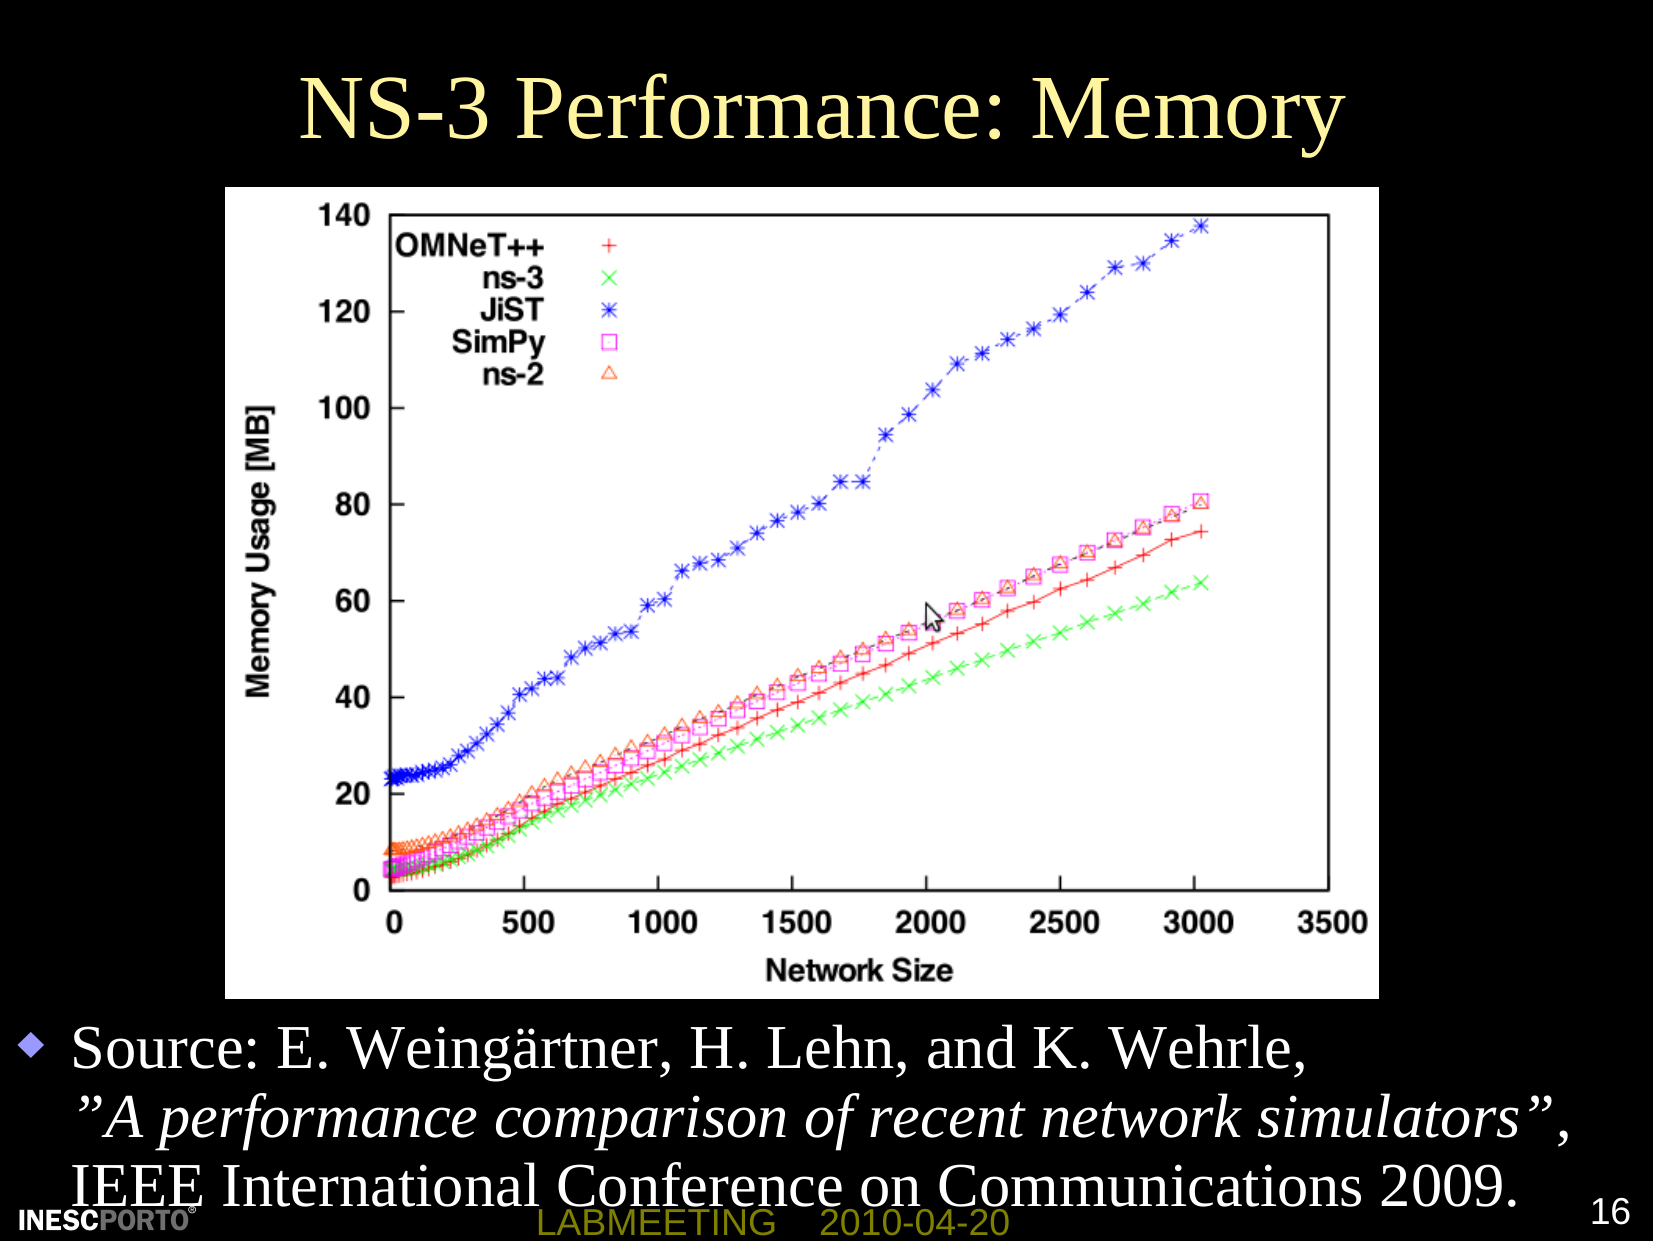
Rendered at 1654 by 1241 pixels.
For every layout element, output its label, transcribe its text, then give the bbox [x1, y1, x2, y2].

picture [225, 187, 1379, 999]
list Source: E. Weingärtner, H. Lehn, and K. Wehrle, ”A performance comparison of recent network simulators”, IEEE International Conference on Communications 2009. [0, 1012, 1653, 1238]
title NS-3 Performance: Memory [40, 0, 1607, 215]
